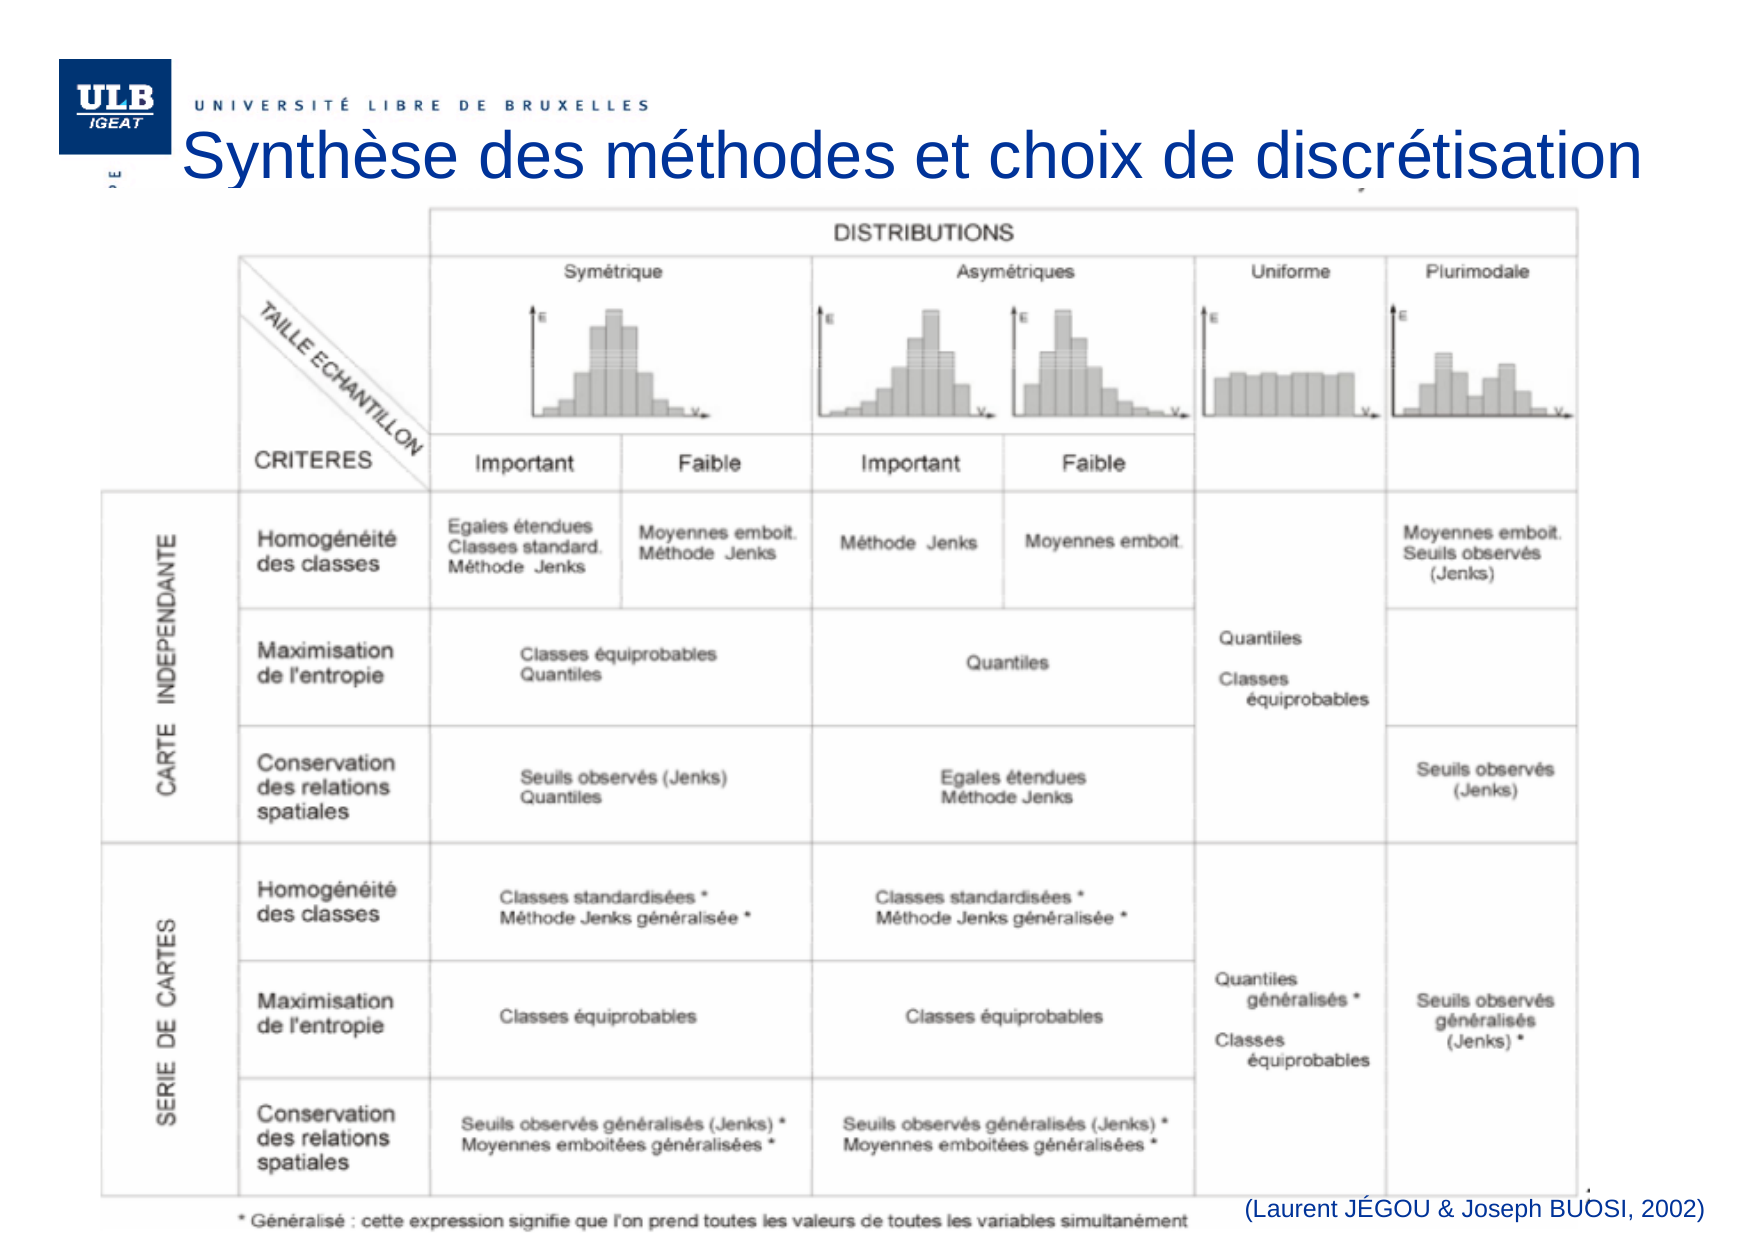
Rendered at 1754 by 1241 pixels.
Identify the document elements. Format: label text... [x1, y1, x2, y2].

list (Laurent JÉGOU & Joseph BUOSI, 2002) [1244, 1198, 1715, 1241]
picture [37, 59, 1695, 1241]
title Synthèse des méthodes et choix de discrétisation [162, 122, 1684, 198]
